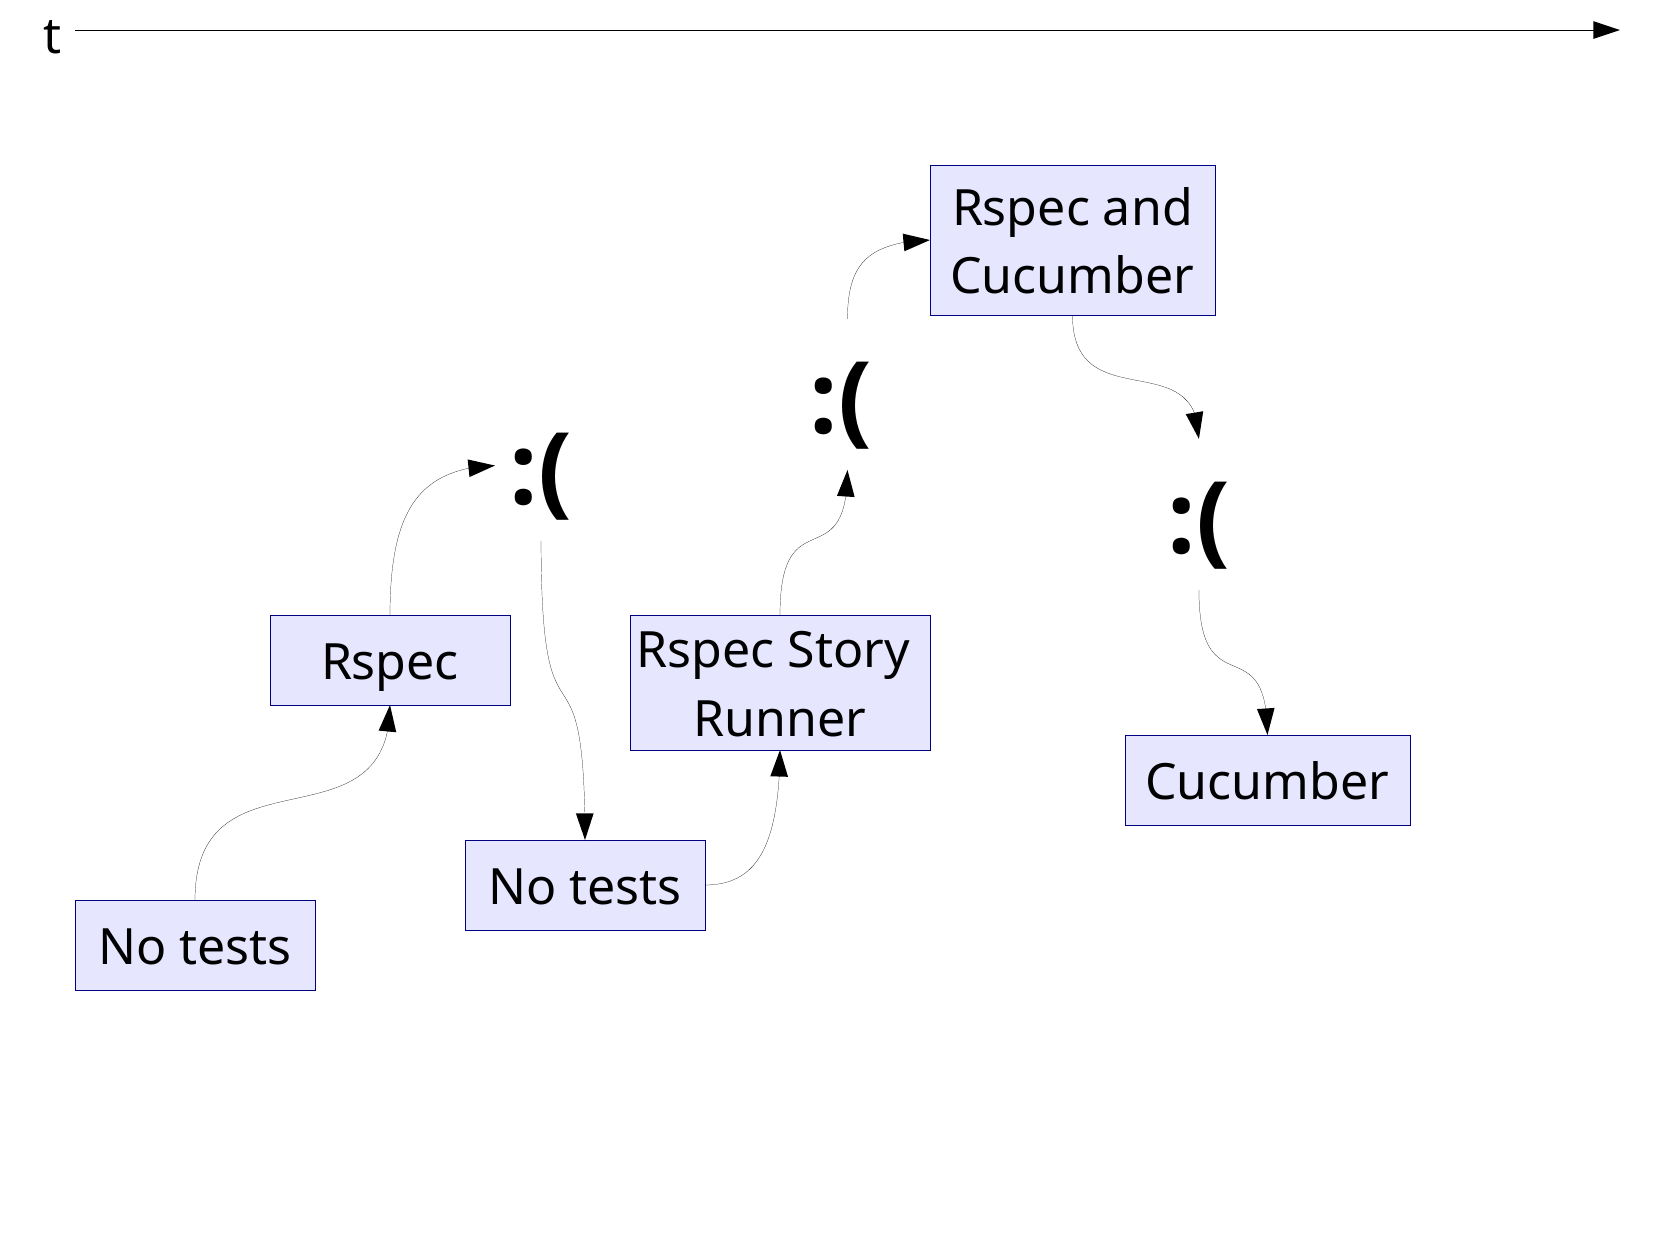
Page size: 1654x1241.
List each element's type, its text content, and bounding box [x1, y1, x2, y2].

text_box No tests [465, 840, 706, 931]
text_box t [28, 0, 76, 67]
text_box :( [1152, 438, 1246, 571]
text_box :( [795, 318, 901, 466]
text_box Rspec and Cucumber [930, 165, 1216, 316]
text_box Cucumber [1125, 735, 1411, 826]
text_box Rspec [270, 615, 511, 706]
text_box Rspec Story Runner [630, 615, 931, 751]
text_box :( [495, 390, 588, 522]
text_box No tests [75, 900, 316, 991]
